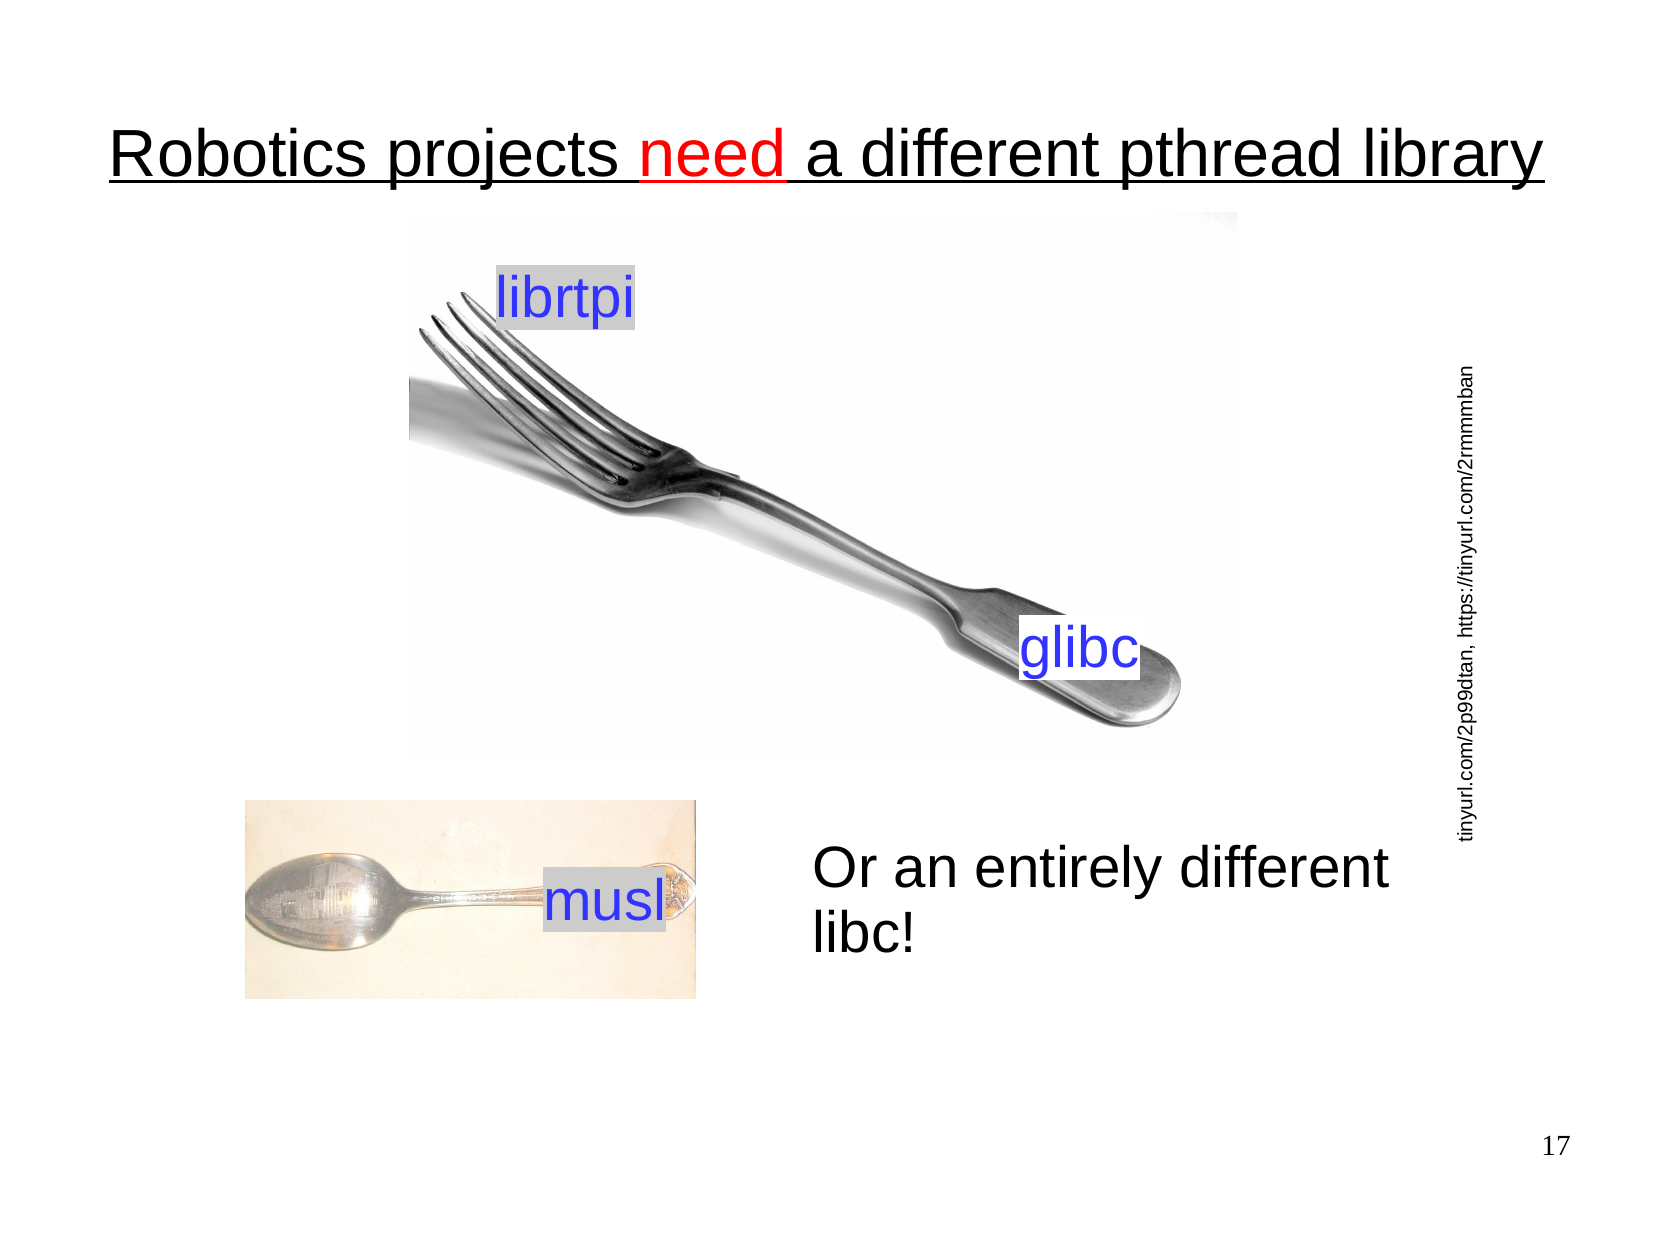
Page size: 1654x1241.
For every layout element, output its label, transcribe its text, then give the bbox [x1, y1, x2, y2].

picture [245, 800, 696, 999]
text_box tinyurl.com/2p99dtan, https://tinyurl.com/2rmmmban [1444, 0, 1505, 1217]
title Robotics projects need a different pthread library [1505, 49, 1571, 257]
picture [409, 257, 1237, 760]
text_box Or an entirely different libc! [798, 827, 1445, 973]
text_box glibc [1003, 606, 1166, 689]
text_box musl [527, 858, 683, 942]
text_box librtpi [479, 256, 652, 340]
title Robotics projects need a different pthread library [82, 49, 1444, 257]
